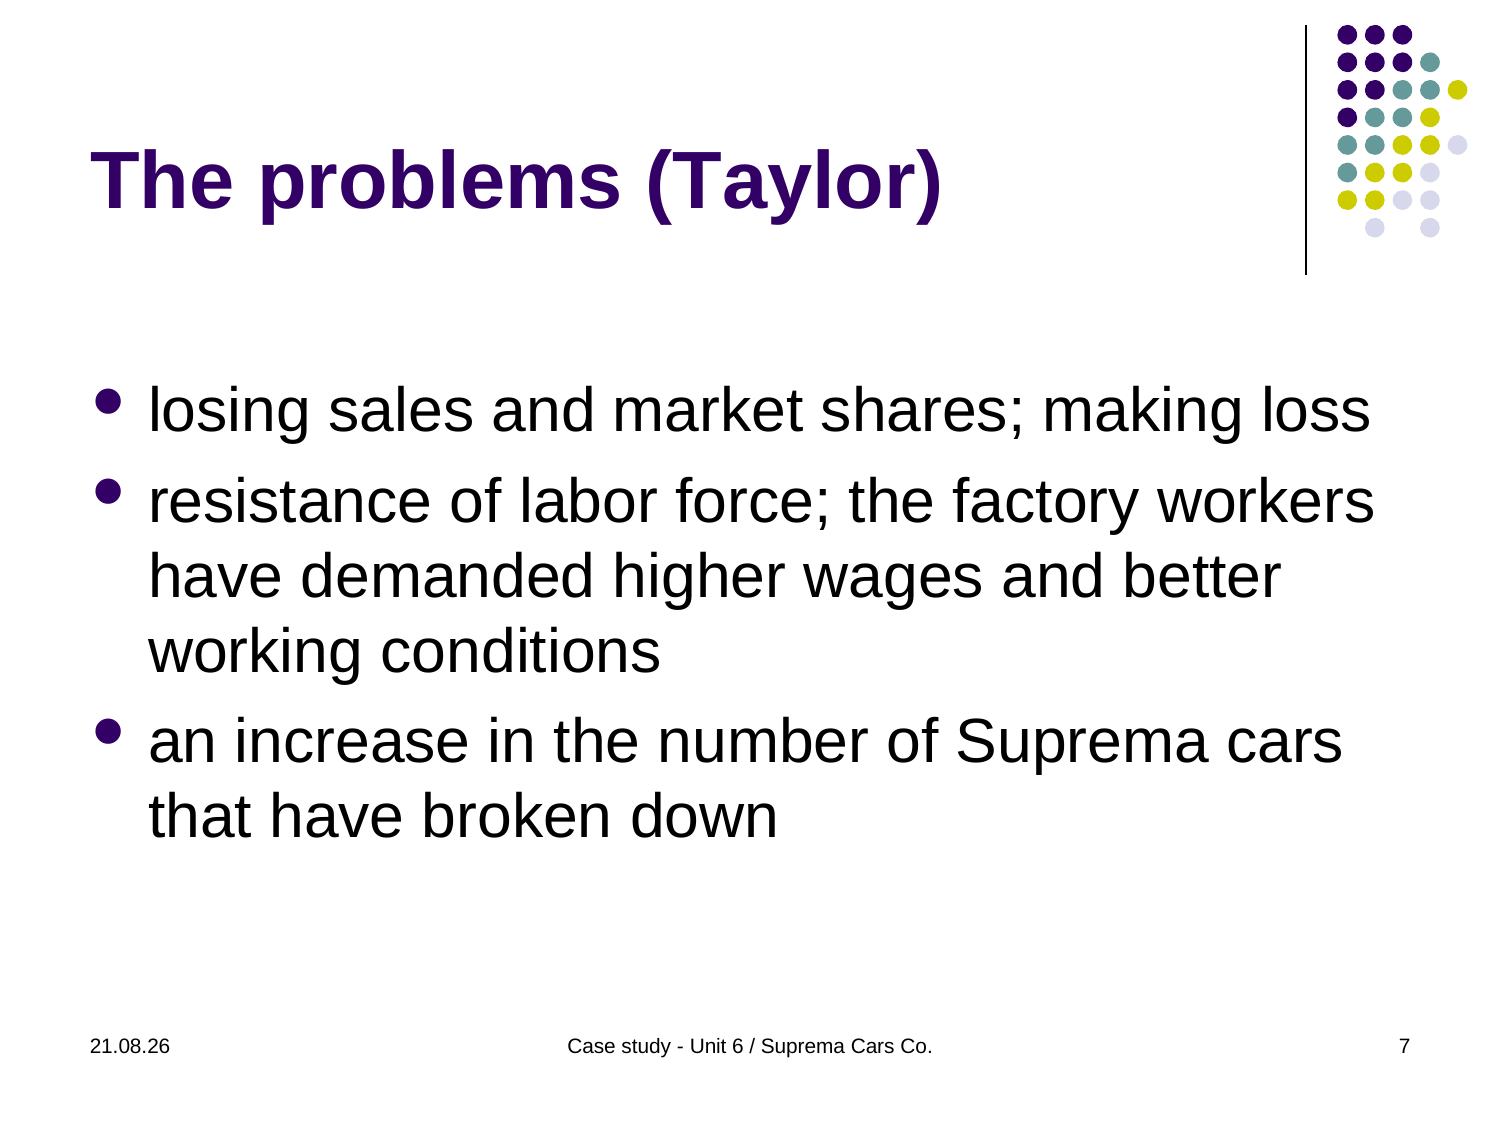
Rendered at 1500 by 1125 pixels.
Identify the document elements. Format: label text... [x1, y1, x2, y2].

text_box <number> [1074, 1025, 1426, 1101]
text_box 05.11.14 [74, 1025, 426, 1101]
title The problems (Taylor) [74, 20, 1313, 233]
list losing sales and market shares; making loss resistance of labor force; the factory workers have demanded higher wages and better working conditions an increase in the number of Suprema cars that have broken down [76, 361, 1427, 903]
text_box Case study - Unit 6 / Suprema Cars Co. [512, 1025, 988, 1101]
